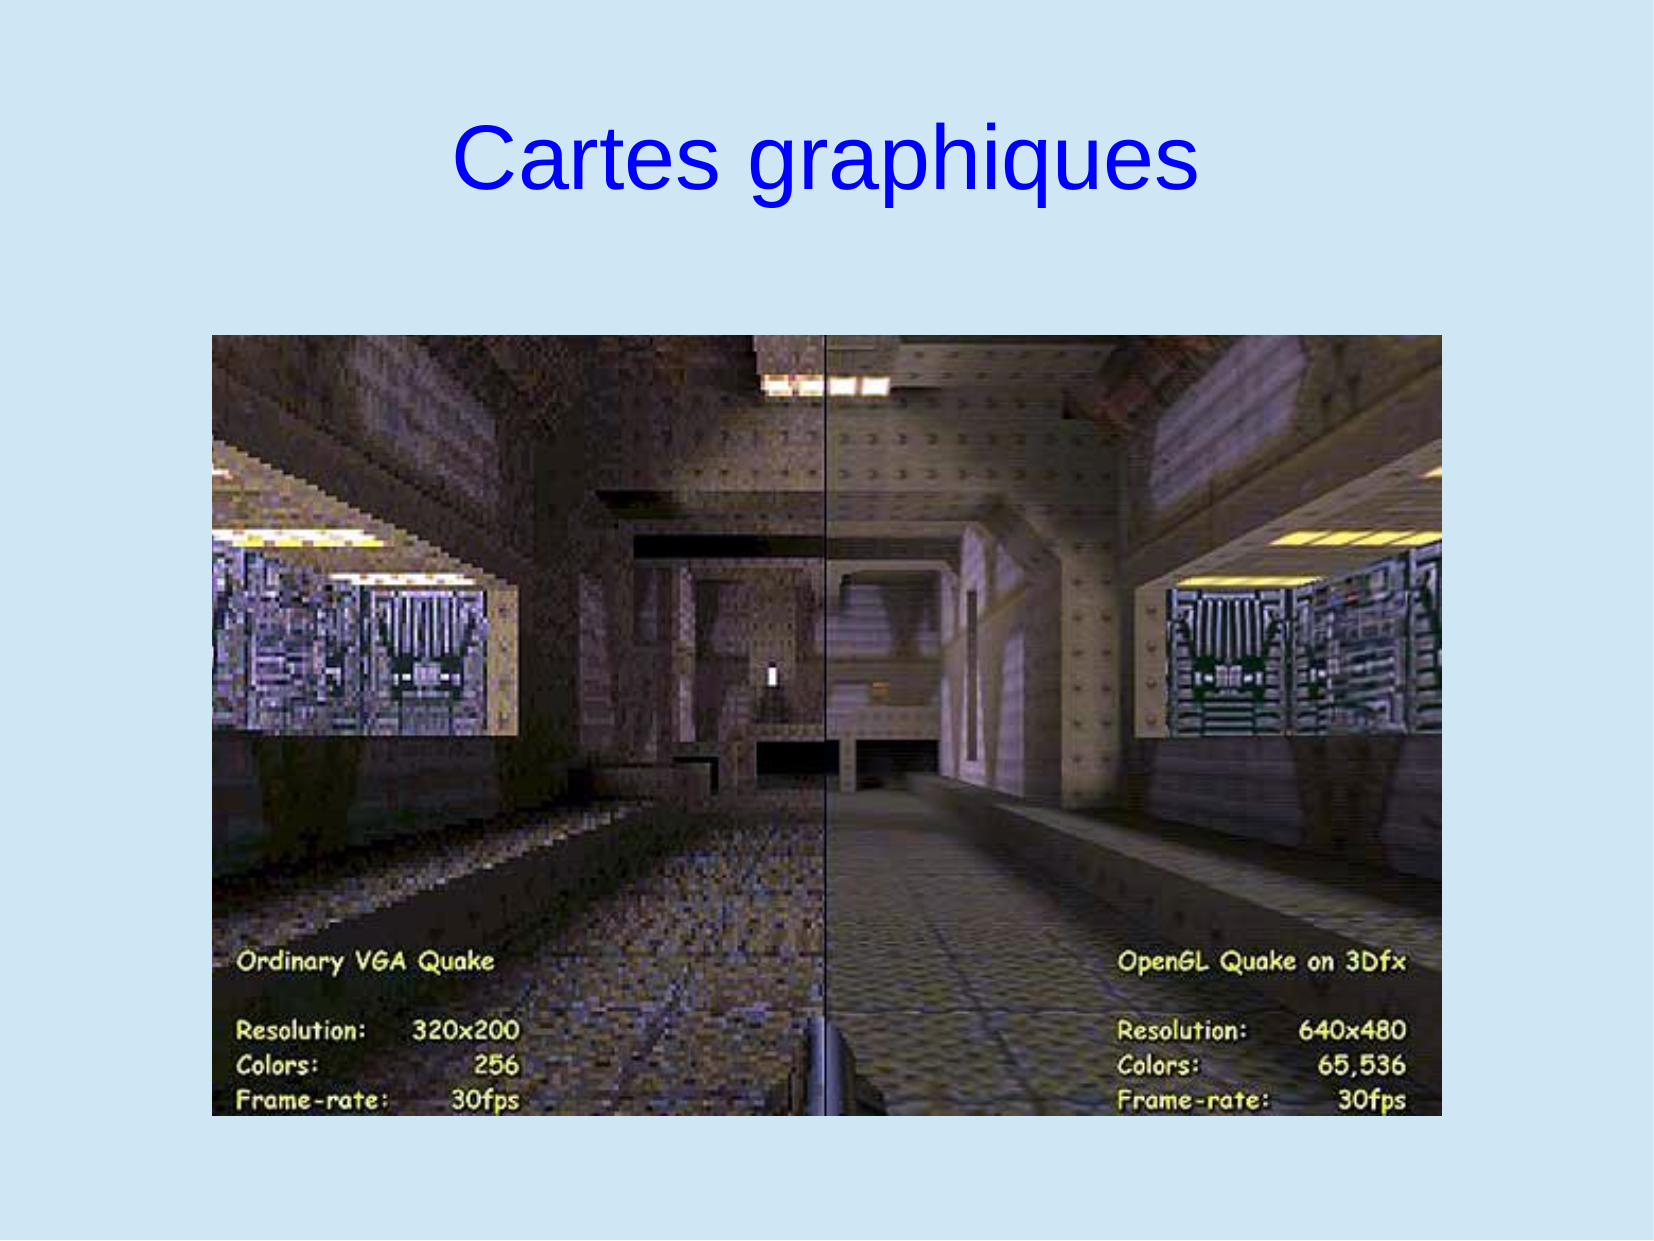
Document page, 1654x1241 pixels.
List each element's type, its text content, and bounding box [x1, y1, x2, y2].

picture [212, 335, 1442, 1116]
text_box Cartes graphiques [82, 49, 1571, 257]
